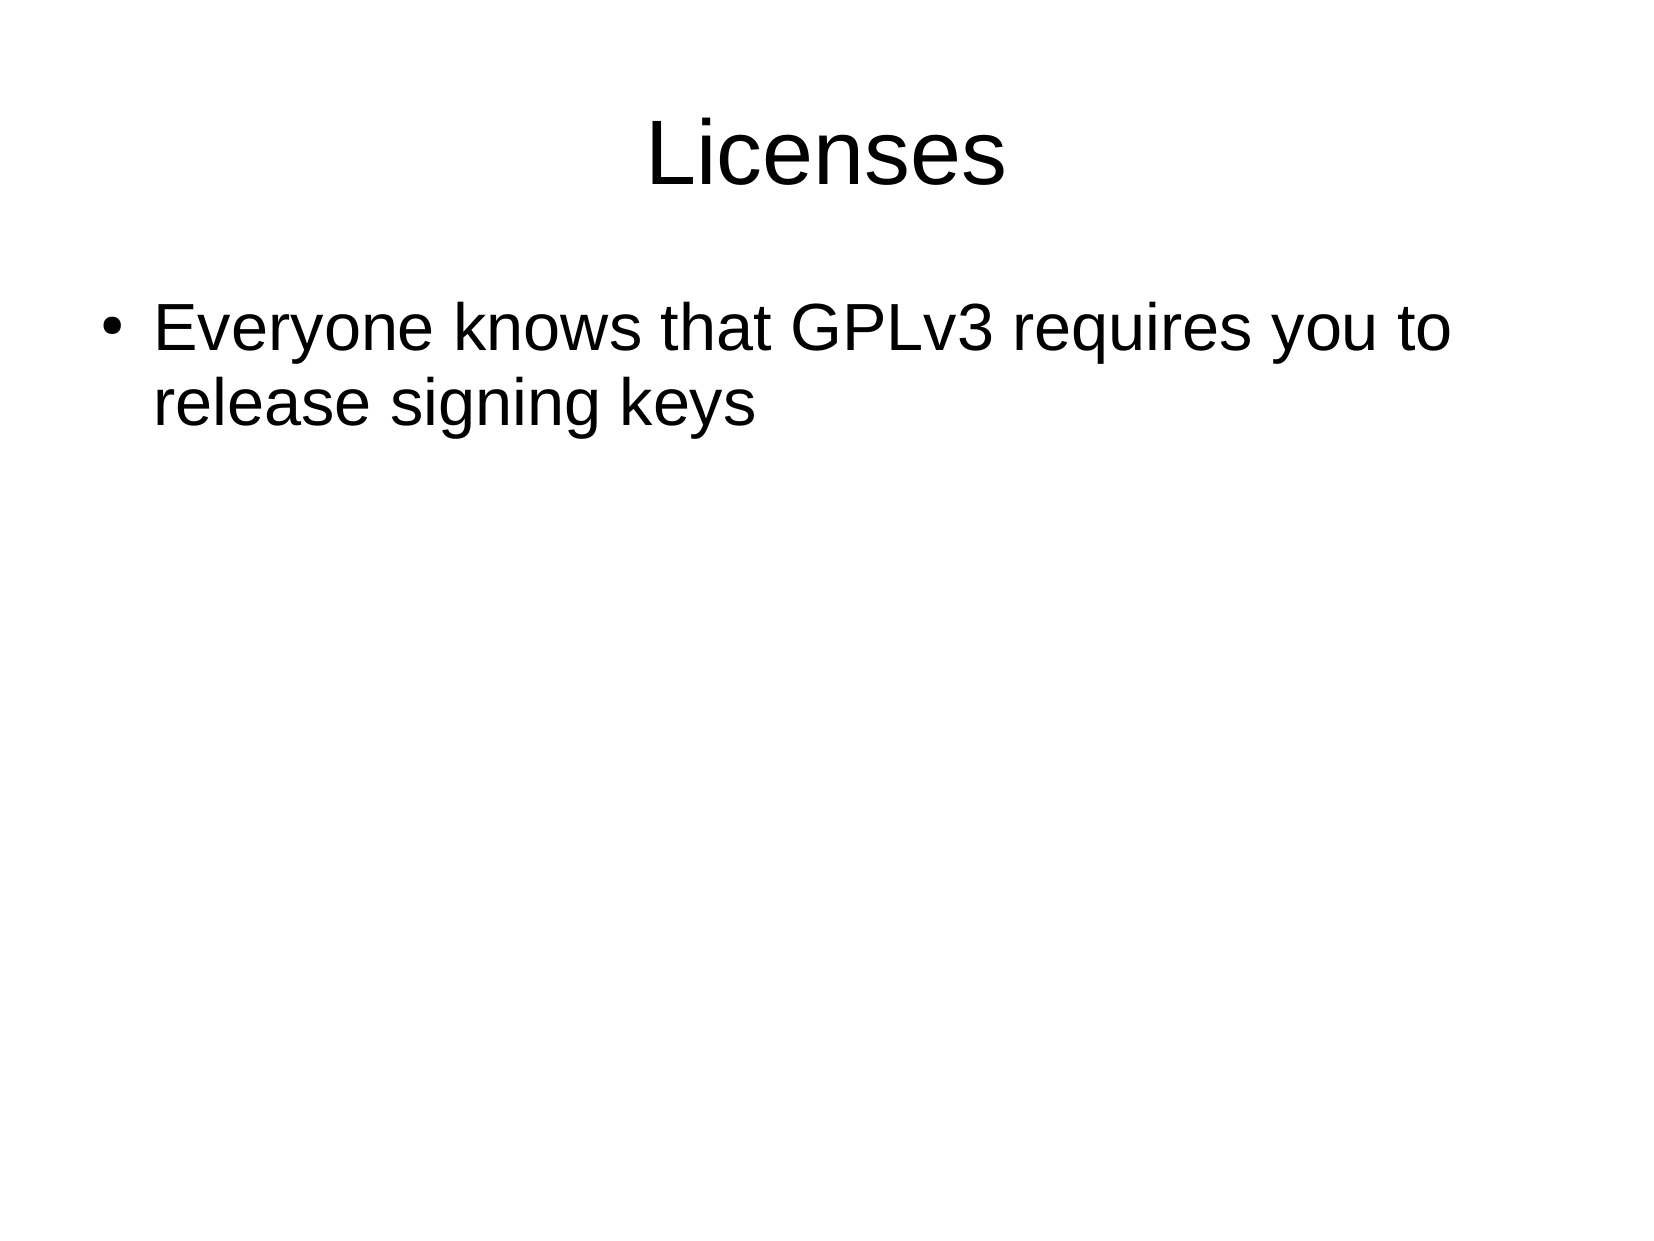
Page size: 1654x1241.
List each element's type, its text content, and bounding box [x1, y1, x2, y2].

list Everyone knows that GPLv3 requires you to release signing keys [82, 290, 1538, 1010]
title Licenses [82, 49, 1571, 257]
